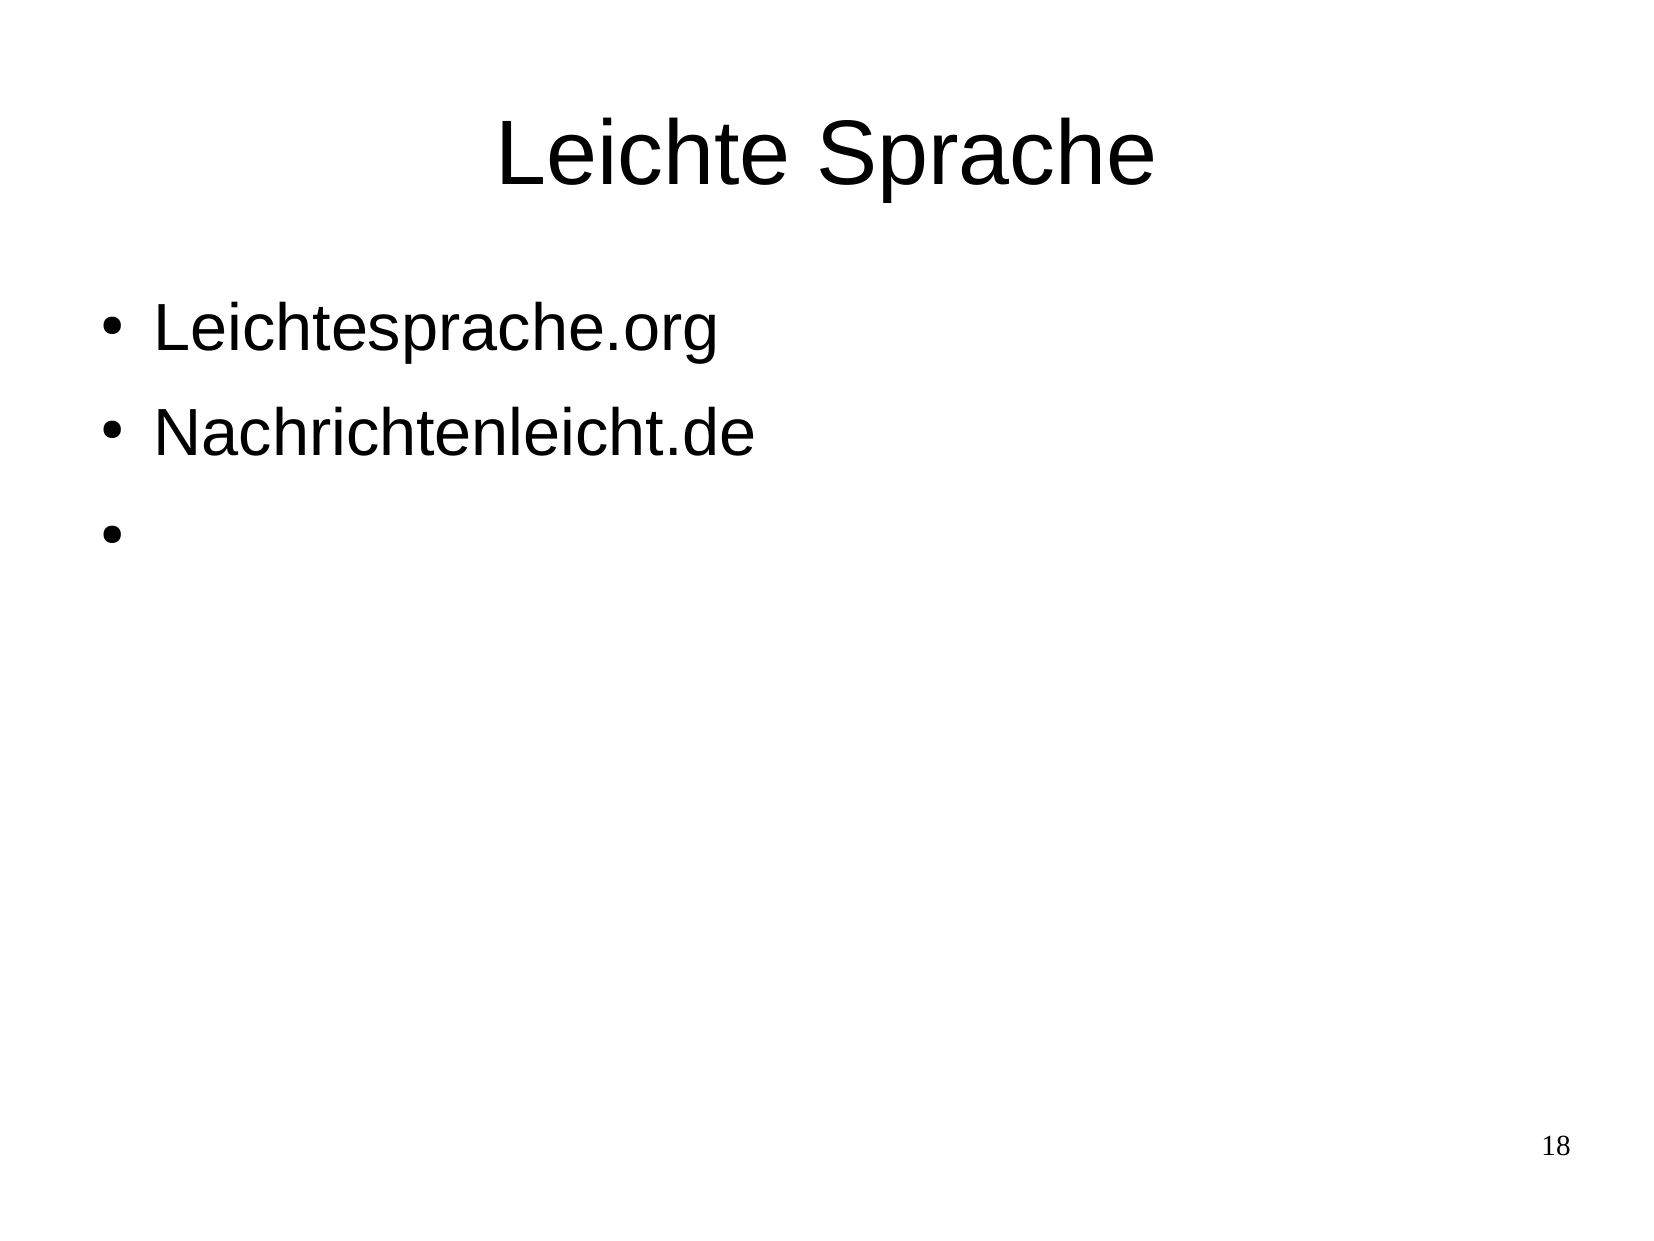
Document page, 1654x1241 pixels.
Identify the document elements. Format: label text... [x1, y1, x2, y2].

list Leichtesprache.org Nachrichtenleicht.de [82, 290, 1571, 1010]
title Leichte Sprache [82, 49, 1571, 257]
